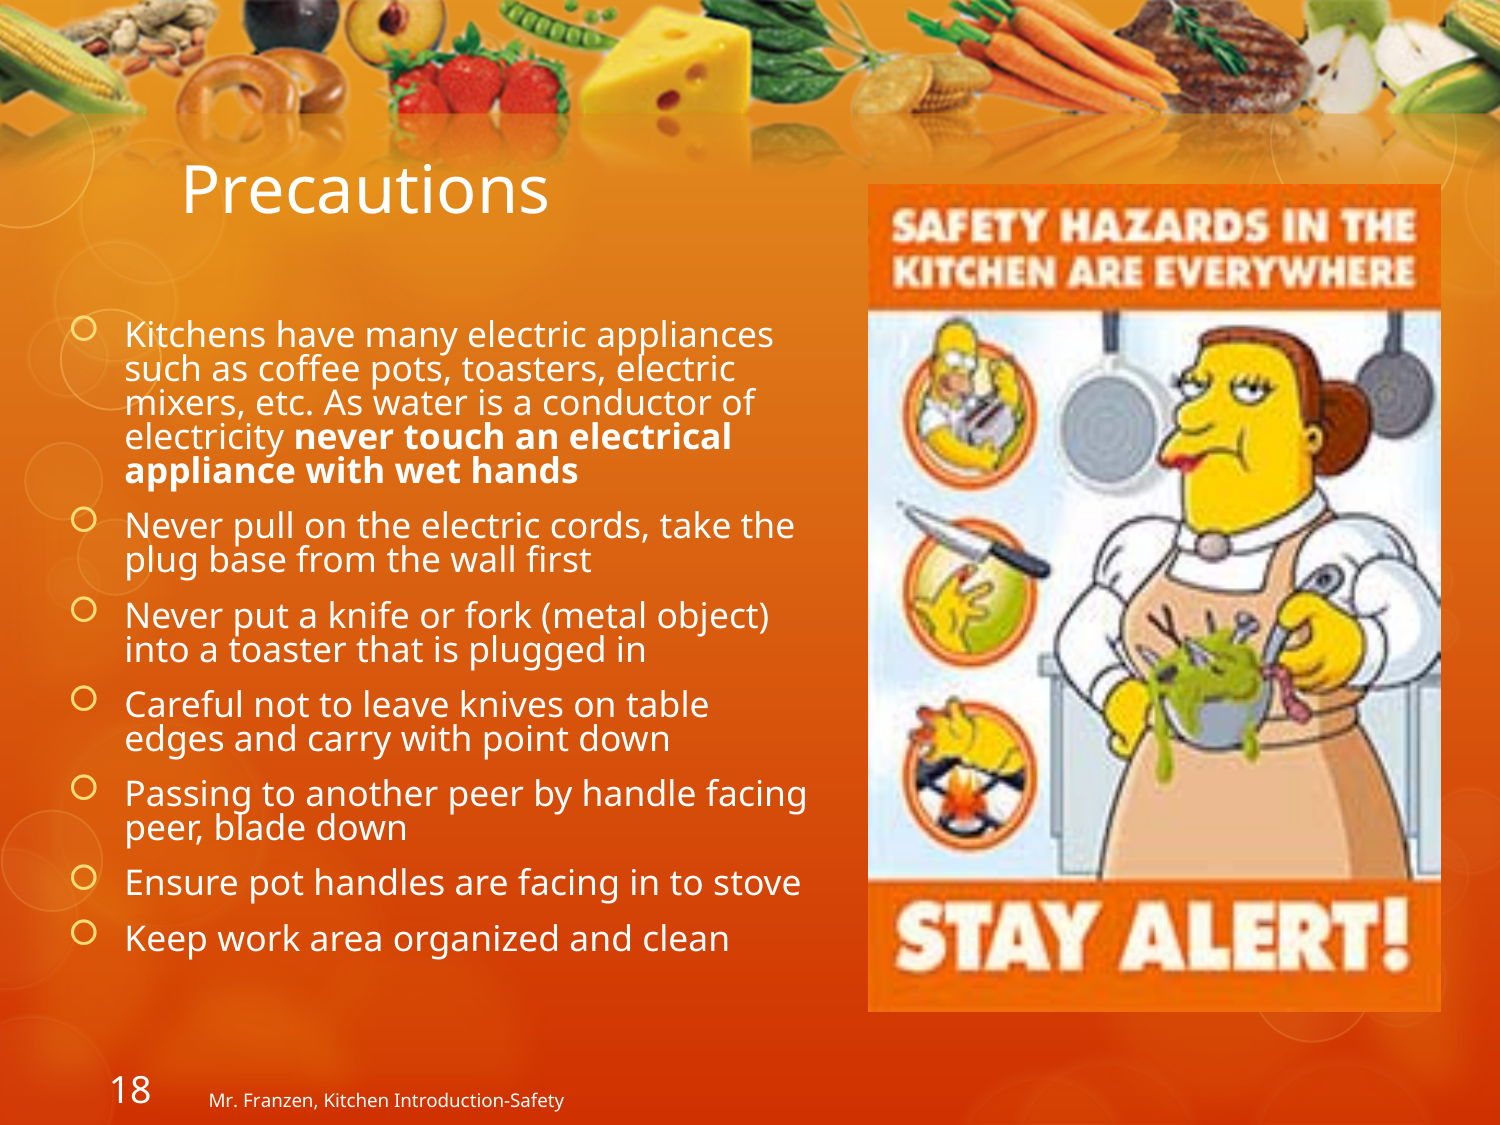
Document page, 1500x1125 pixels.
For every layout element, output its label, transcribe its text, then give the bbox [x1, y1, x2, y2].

list Kitchens have many electric appliances such as coffee pots, toasters, electric mixers, etc. As water is a conductor of electricity never touch an electrical appliance with wet hands Never pull on the electric cords, take the plug base from the wall first Never put a knife or fork (metal object) into a toaster that is plugged in Careful not to leave knives on table edges and carry with point down Passing to another peer by handle facing peer, blade down Ensure pot handles are facing in to stove Keep work area organized and clean [53, 243, 833, 1035]
title Precautions [165, 110, 1335, 263]
picture [0, 0, 1500, 1125]
text_box Mr. Franzen, Kitchen Introduction-Safety [194, 1058, 1057, 1119]
text_box <number> [93, 1058, 194, 1119]
